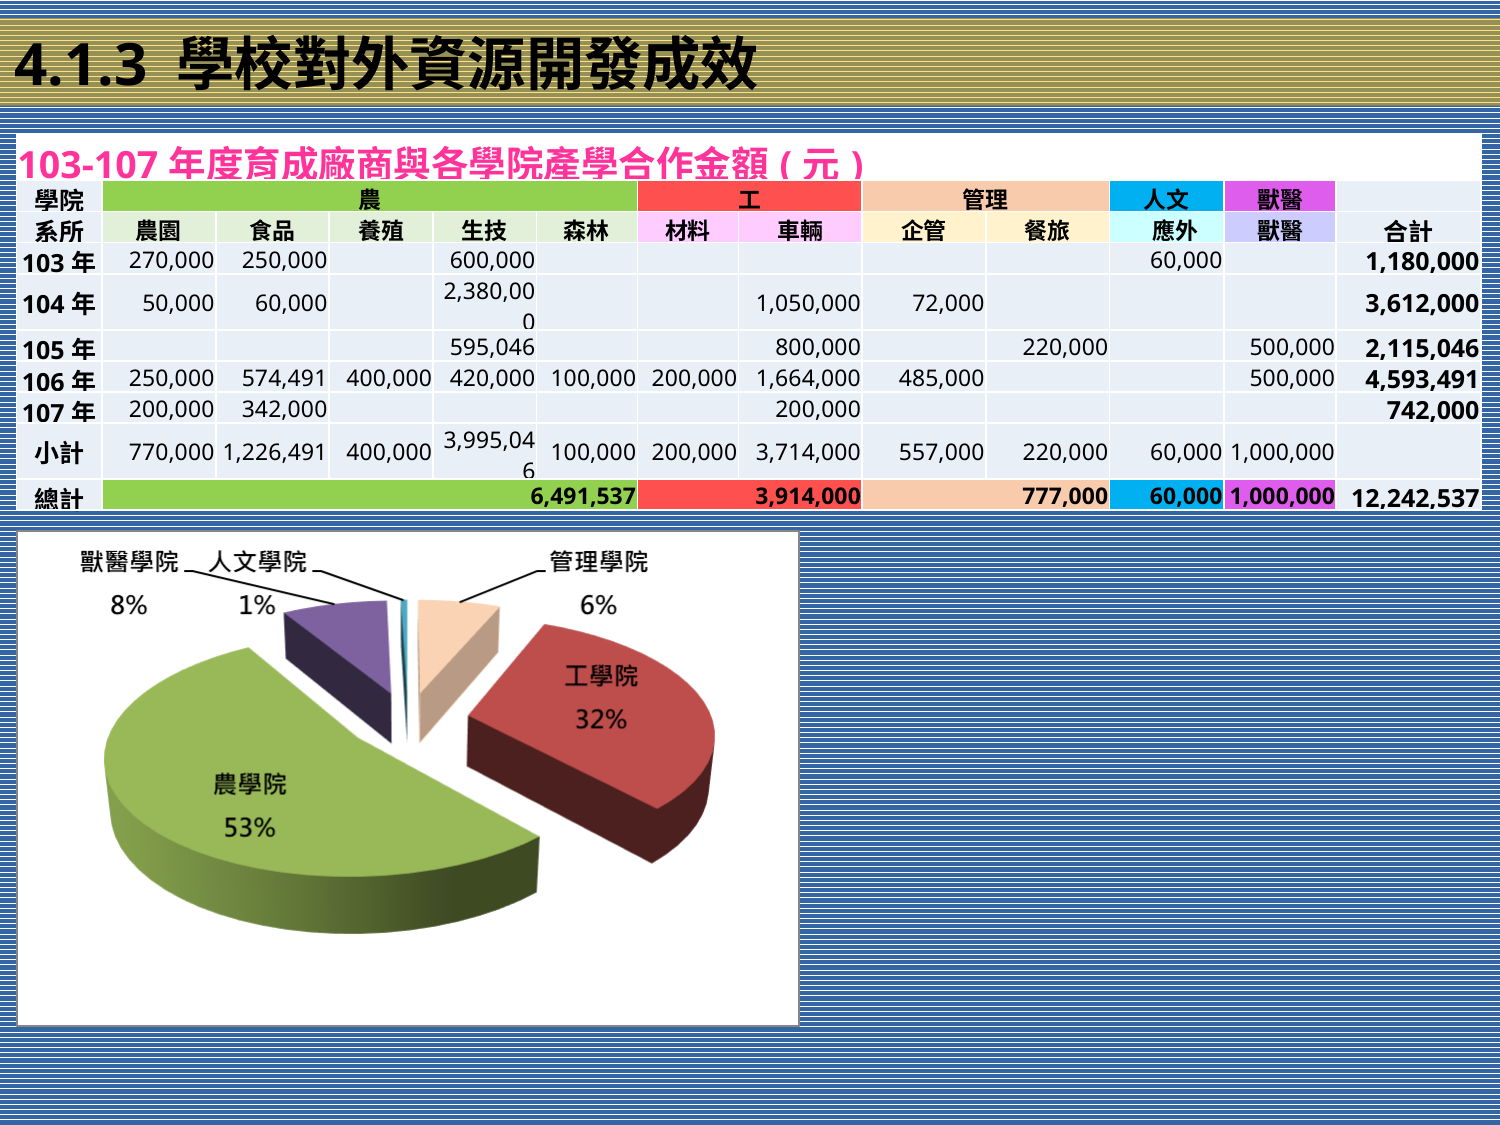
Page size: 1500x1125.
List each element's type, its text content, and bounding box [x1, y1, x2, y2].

table_cell 250,000 [103, 362, 215, 391]
table_cell 生技 [434, 212, 536, 242]
table_cell [987, 275, 1109, 329]
table_cell 3,914,000 [638, 480, 861, 509]
table_cell [537, 243, 637, 273]
table_cell 12,242,537 [1337, 480, 1480, 509]
table_cell [1110, 275, 1223, 329]
table_cell 220,000 [987, 424, 1109, 478]
table_cell 獸醫 [1225, 181, 1335, 211]
table_cell [217, 331, 328, 360]
table_cell 管理 [863, 181, 1109, 211]
table_cell 合計 [1337, 212, 1480, 242]
table_cell 4,593,491 [1337, 362, 1480, 391]
table_cell 餐旅 [987, 212, 1109, 242]
table_cell 250,000 [217, 243, 328, 273]
table_cell 342,000 [217, 393, 328, 422]
table_cell 工 [638, 181, 861, 211]
table_cell 400,000 [330, 362, 432, 391]
table_cell 1,000,000 [1225, 424, 1335, 478]
table_cell 2,380,000 [434, 275, 536, 329]
table_cell [537, 275, 637, 329]
table_cell 100,000 [537, 424, 637, 478]
table_cell [537, 331, 637, 360]
table_cell [638, 393, 738, 422]
table_cell [1110, 331, 1223, 360]
table_cell 車輛 [739, 212, 861, 242]
table_cell [1337, 424, 1480, 478]
table_cell 220,000 [987, 331, 1109, 360]
table_header 103-107年度育成廠商與各學院產學合作金額(元) [17, 135, 1480, 179]
table_cell 104年 [17, 275, 101, 329]
table_cell 742,000 [1337, 393, 1480, 422]
table_cell 500,000 [1225, 331, 1335, 360]
table_cell [863, 331, 985, 360]
table_cell 600,000 [434, 243, 536, 273]
table_cell [330, 275, 432, 329]
table_cell [638, 275, 738, 329]
table_cell 小計 [17, 424, 101, 478]
table_cell 3,612,000 [1337, 275, 1480, 329]
table_cell [1225, 243, 1335, 273]
table_cell 應外 [1110, 212, 1223, 242]
table_cell [638, 331, 738, 360]
table_cell 485,000 [863, 362, 985, 391]
table_cell 系所 [73, 231, 78, 242]
table_cell [987, 243, 1109, 273]
table_cell [739, 243, 861, 273]
table_cell 人文 [1110, 181, 1223, 211]
table_cell 400,000 [330, 424, 432, 478]
table_cell 60,000 [1110, 424, 1223, 478]
table_cell 50,000 [103, 275, 215, 329]
table_cell 系所 [17, 212, 101, 242]
table_cell 557,000 [863, 424, 985, 478]
table_cell 800,000 [739, 331, 861, 360]
table_cell [863, 243, 985, 273]
table_cell 103年 [17, 243, 101, 273]
table_cell [537, 393, 637, 422]
table_cell [987, 393, 1109, 422]
table_cell [1110, 393, 1223, 422]
table_cell 6,491,537 [103, 480, 637, 509]
table_cell 企管 [863, 212, 985, 242]
picture [16, 530, 800, 1027]
table_cell 200,000 [638, 424, 738, 478]
table_cell 1,226,491 [217, 424, 328, 478]
table_cell 270,000 [103, 243, 215, 273]
table_cell [330, 243, 432, 273]
table_cell 106年 [17, 362, 101, 391]
table_cell 農園 [103, 212, 215, 242]
table_cell 3,995,046 [434, 424, 536, 478]
table_cell 107年 [17, 393, 101, 422]
table_cell [330, 393, 432, 422]
table_cell 100,000 [537, 362, 637, 391]
table_cell 574,491 [217, 362, 328, 391]
table_cell 60,000 [1110, 480, 1223, 509]
table_cell 1,000,000 [1225, 480, 1335, 509]
table_cell [1110, 362, 1223, 391]
table_cell [638, 243, 738, 273]
table_cell 獸醫 [1225, 212, 1335, 242]
table_cell 總計 [17, 480, 101, 509]
table_cell 72,000 [863, 275, 985, 329]
table_cell 500,000 [1225, 362, 1335, 391]
table_cell [1225, 275, 1335, 329]
table_cell 60,000 [217, 275, 328, 329]
table_cell 2,115,046 [1337, 331, 1480, 360]
table_cell 420,000 [434, 362, 536, 391]
table_cell 合計 [1391, 235, 1401, 239]
table_cell 1,664,000 [739, 362, 861, 391]
table_cell 770,000 [103, 424, 215, 478]
table_cell 1,050,000 [739, 275, 861, 329]
table_cell 養殖 [330, 212, 432, 242]
table_cell 學院 [17, 181, 101, 211]
table_cell [434, 393, 536, 422]
table_cell [863, 393, 985, 422]
table_cell 食品 [217, 212, 328, 242]
text_box 4.1.3 學校對外資源開發成效 [0, 19, 1500, 105]
table_cell [330, 331, 432, 360]
table_cell 森林 [537, 212, 637, 242]
table_cell 595,046 [434, 331, 536, 360]
table_cell 200,000 [638, 362, 738, 391]
table_cell [987, 362, 1109, 391]
table_cell 60,000 [1110, 243, 1223, 273]
table_cell 材料 [638, 212, 738, 242]
table_cell 200,000 [739, 393, 861, 422]
table_cell [1337, 181, 1480, 211]
table_cell [1225, 393, 1335, 422]
table_cell [103, 331, 215, 360]
table_cell 105年 [17, 331, 101, 360]
table_cell 1,180,000 [1337, 243, 1480, 273]
table_cell 農 [103, 181, 637, 211]
table_cell 200,000 [103, 393, 215, 422]
table_cell 777,000 [863, 480, 1109, 509]
table_cell 3,714,000 [739, 424, 861, 478]
